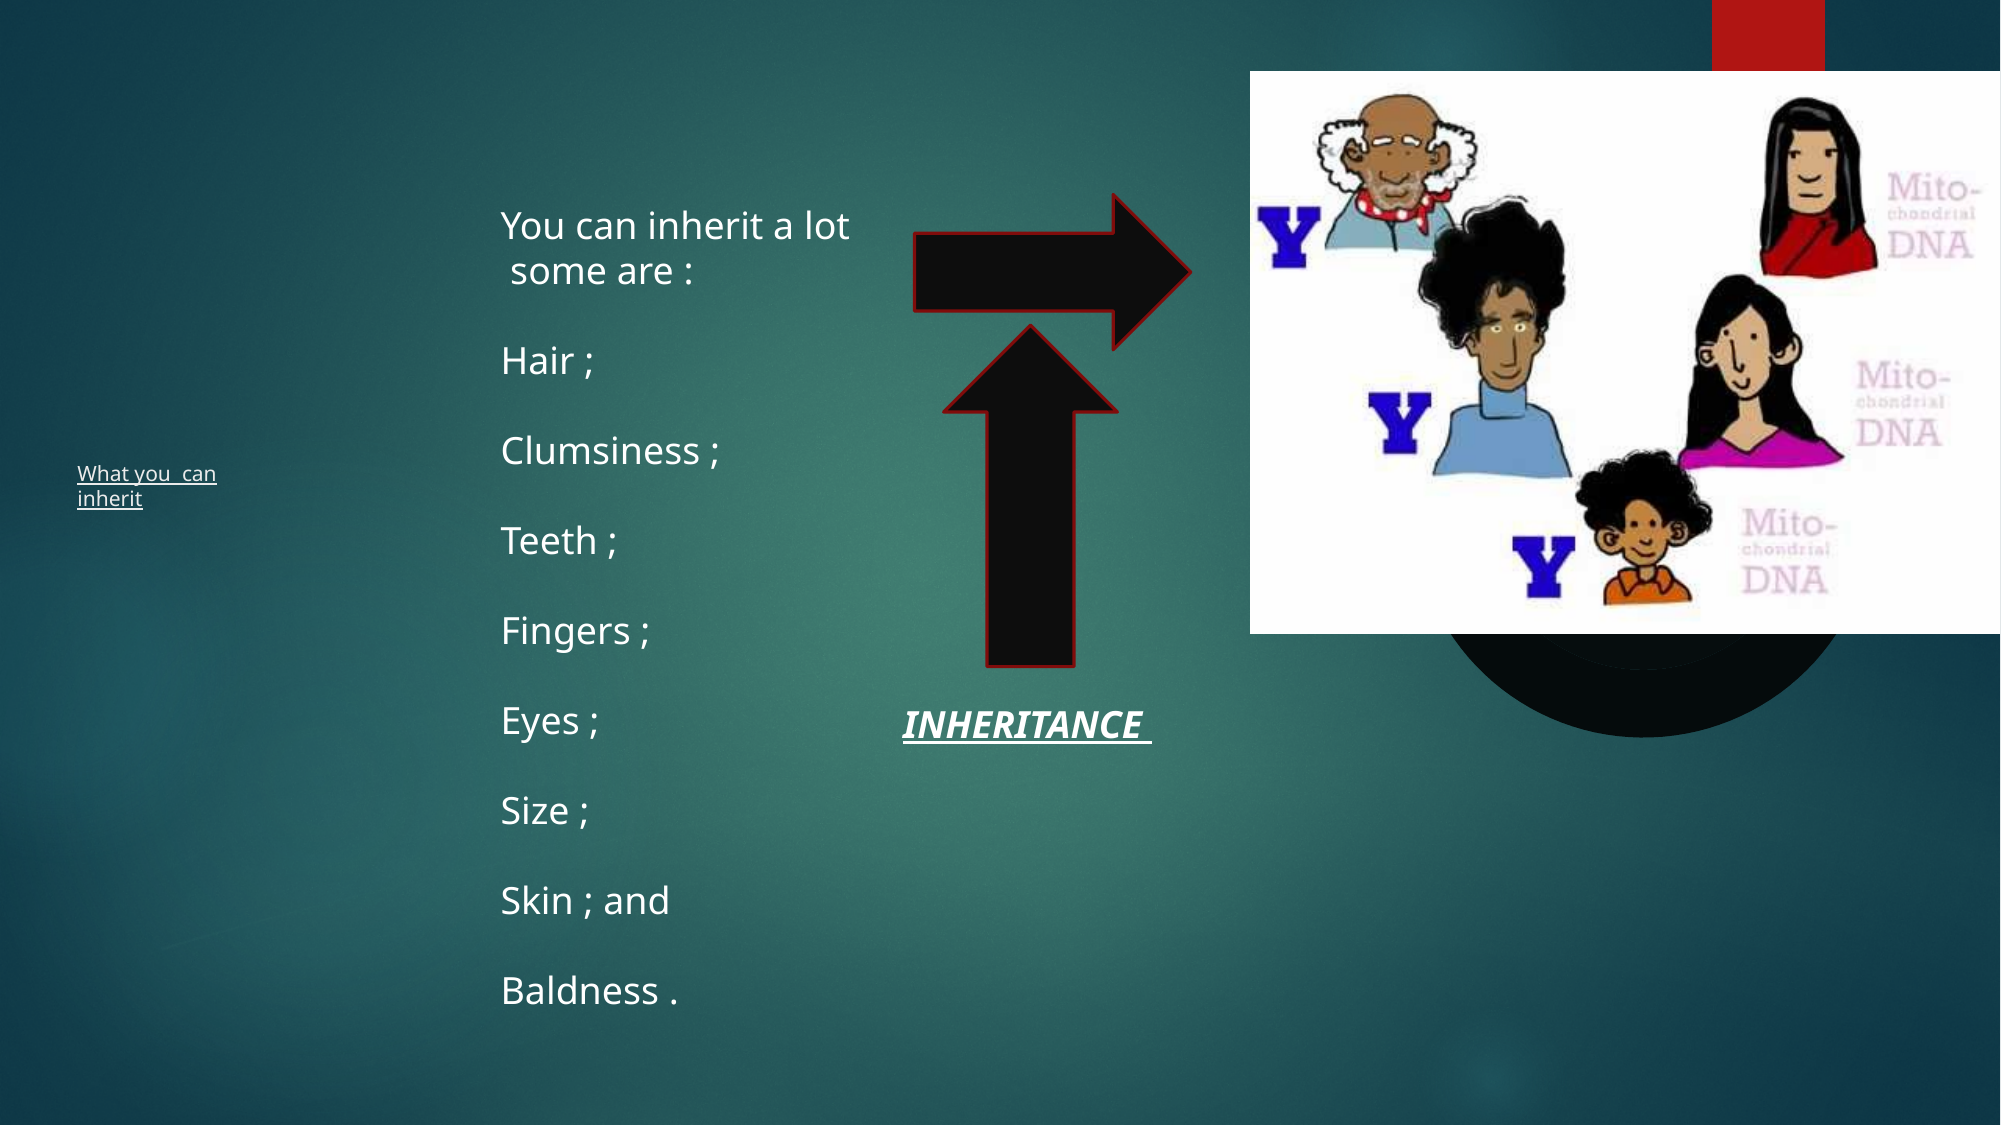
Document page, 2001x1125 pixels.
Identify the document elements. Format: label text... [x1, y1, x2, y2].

text_box [914, 194, 1191, 350]
text_box [943, 325, 1118, 667]
text_box INHERITANCE [888, 693, 1245, 800]
title What you can inherit [62, 452, 473, 519]
text_box You can inherit a lot some are : Hair ; Clumsiness ; Teeth ; Fingers ; Eyes ; Size ; Skin ; and Baldness . [485, 194, 875, 1028]
picture [1250, 71, 2000, 634]
